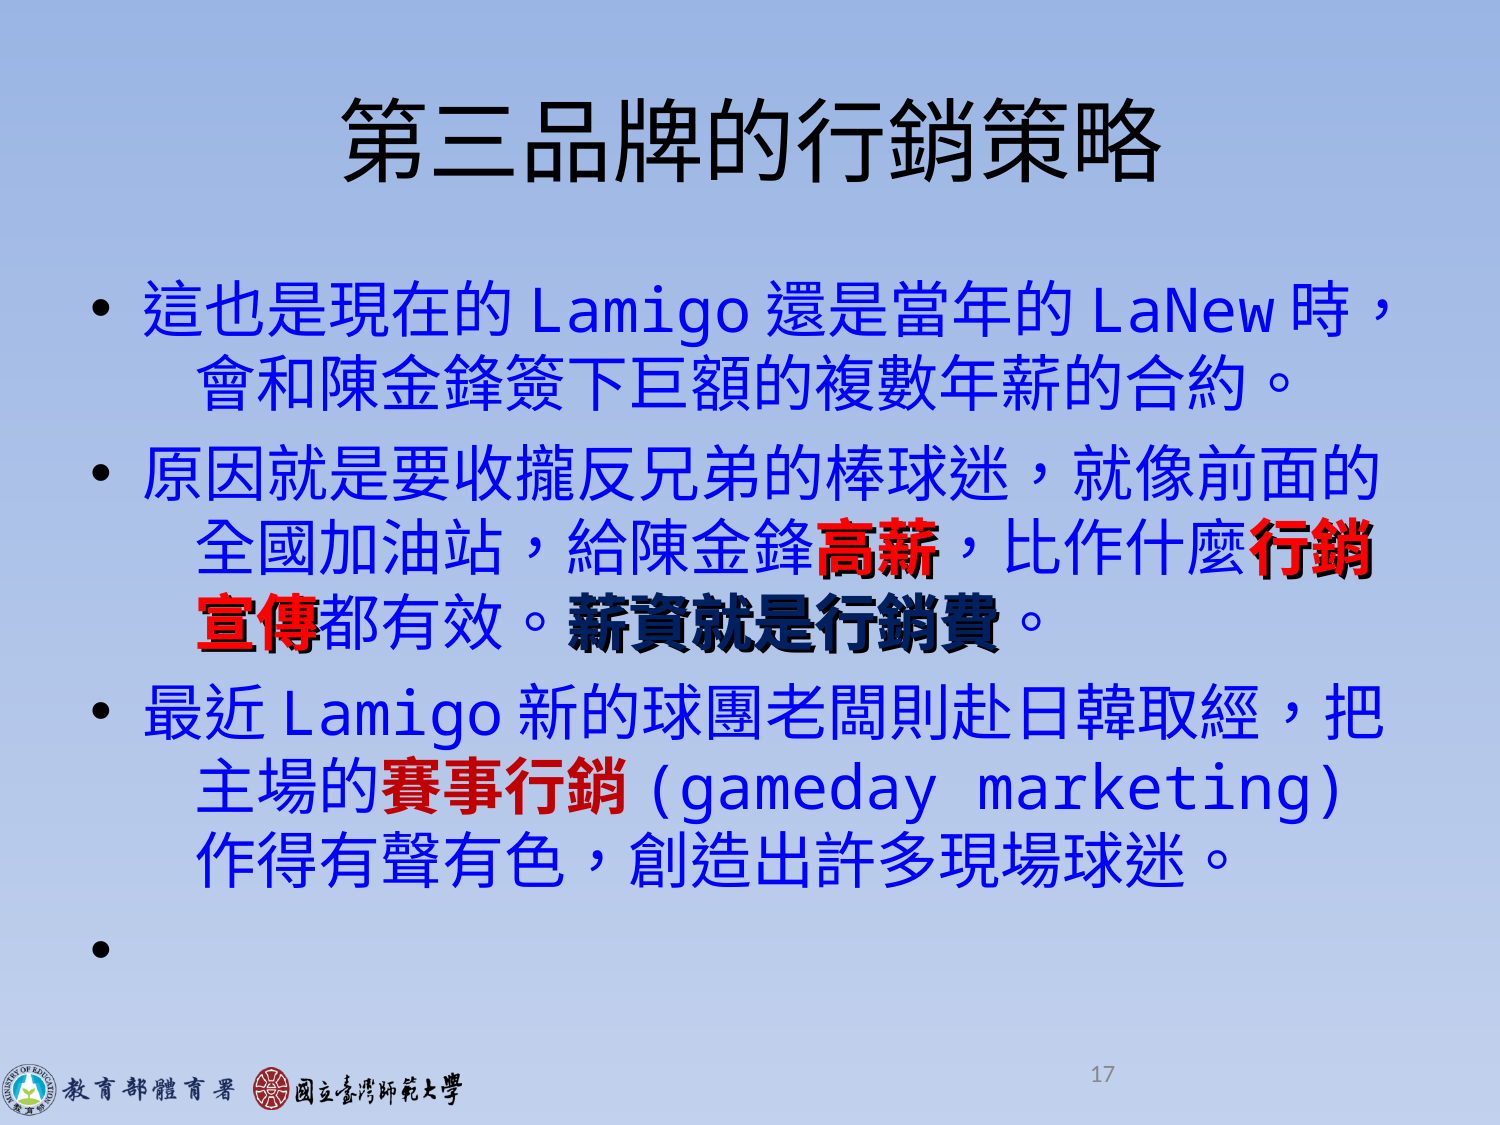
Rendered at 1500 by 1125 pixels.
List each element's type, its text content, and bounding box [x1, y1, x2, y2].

list 這也是現在的Lamigo還是當年的LaNew時，會和陳金鋒簽下巨額的複數年薪的合約。 原因就是要收攏反兄弟的棒球迷，就像前面的全國加油站，給陳金鋒高薪，比作什麼行銷宣傳都有效。薪資就是行銷費。 最近Lamigo新的球團老闆則赴日韓取經，把主場的賽事行銷(gameday marketing)作得有聲有色，創造出許多現場球迷。 [75, 262, 1426, 1005]
text_box [1074, 1042, 1426, 1103]
title 第三品牌的行銷策略 [75, 45, 1426, 233]
